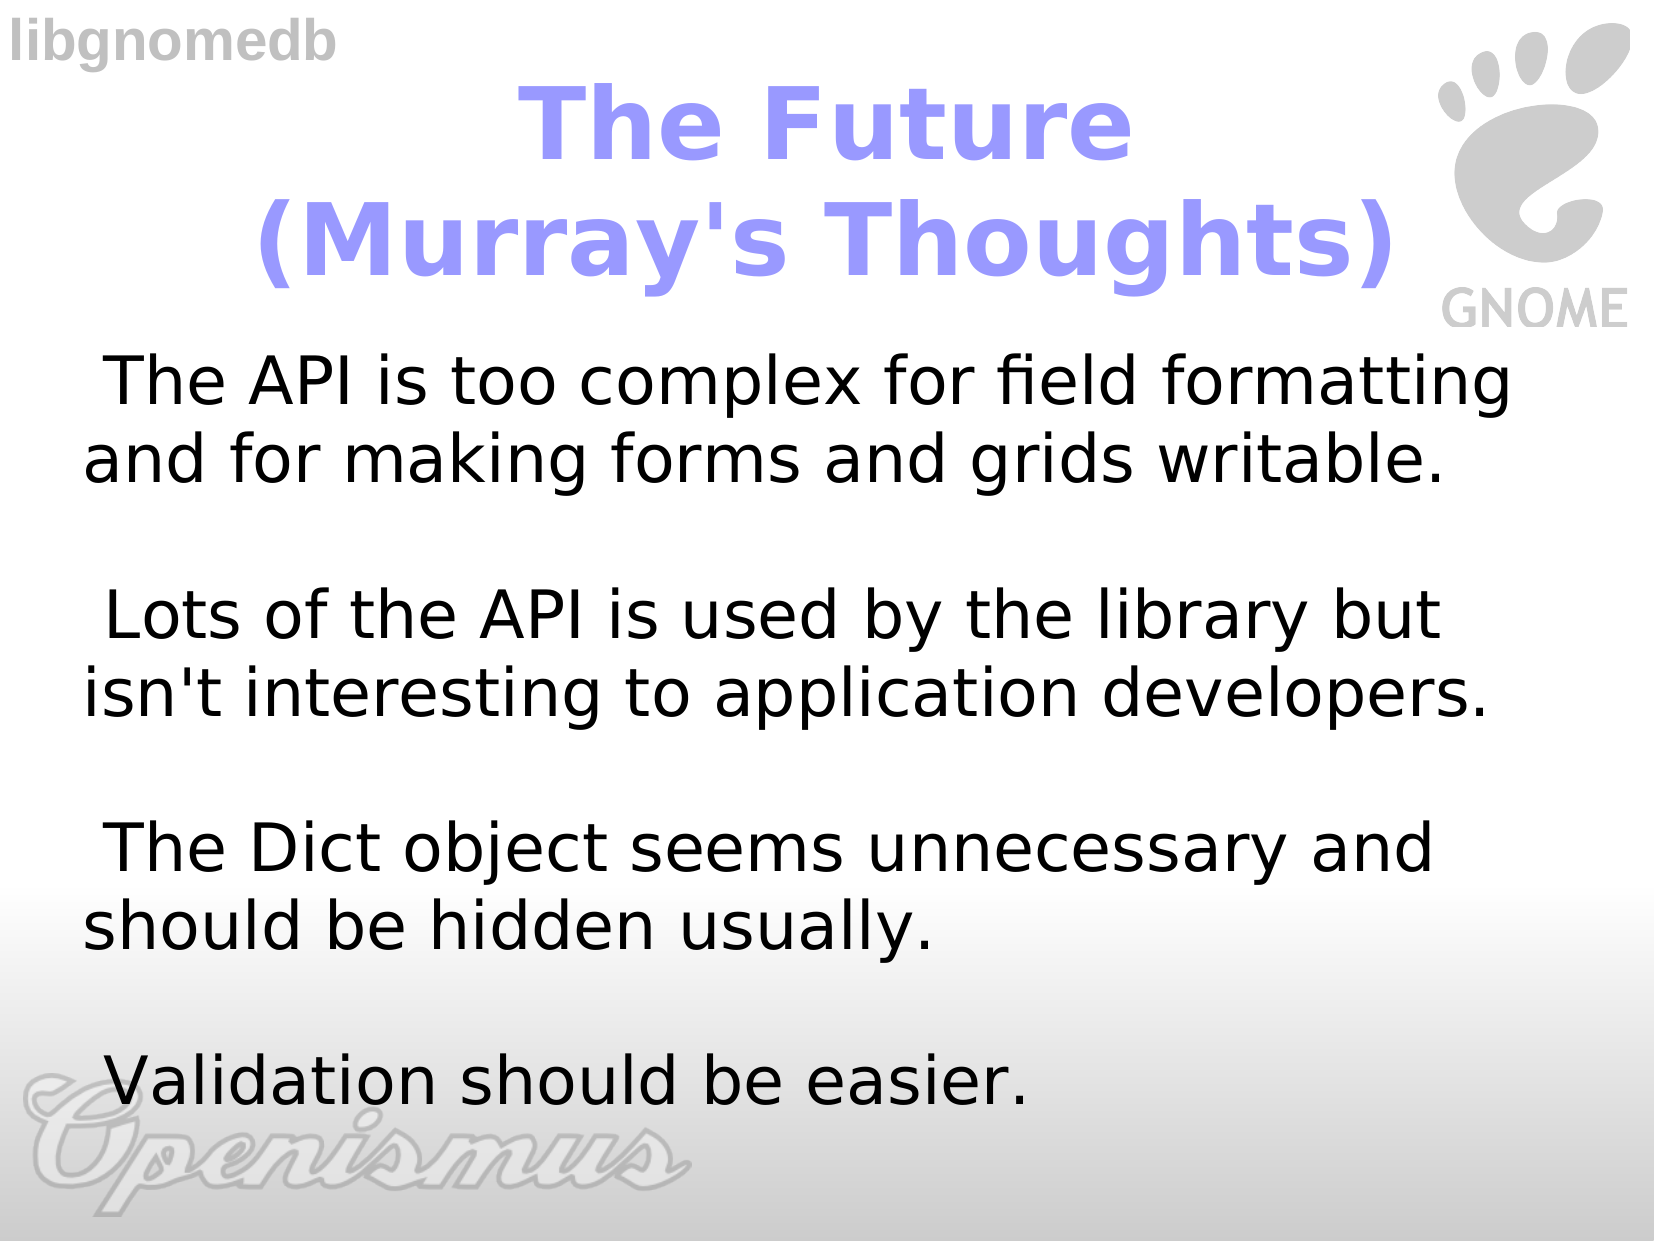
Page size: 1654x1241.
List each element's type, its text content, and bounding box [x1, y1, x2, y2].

title The Future (Murray's Thoughts) [82, 66, 1571, 299]
subtitle The API is too complex for field formatting and for making forms and grids writable. Lots of the API is used by the library but isn't interesting to application developers. The Dict object seems unnecessary and should be hidden usually. Validation should be easier. [82, 318, 1571, 1146]
picture [1438, 23, 1630, 327]
picture [23, 1073, 692, 1217]
